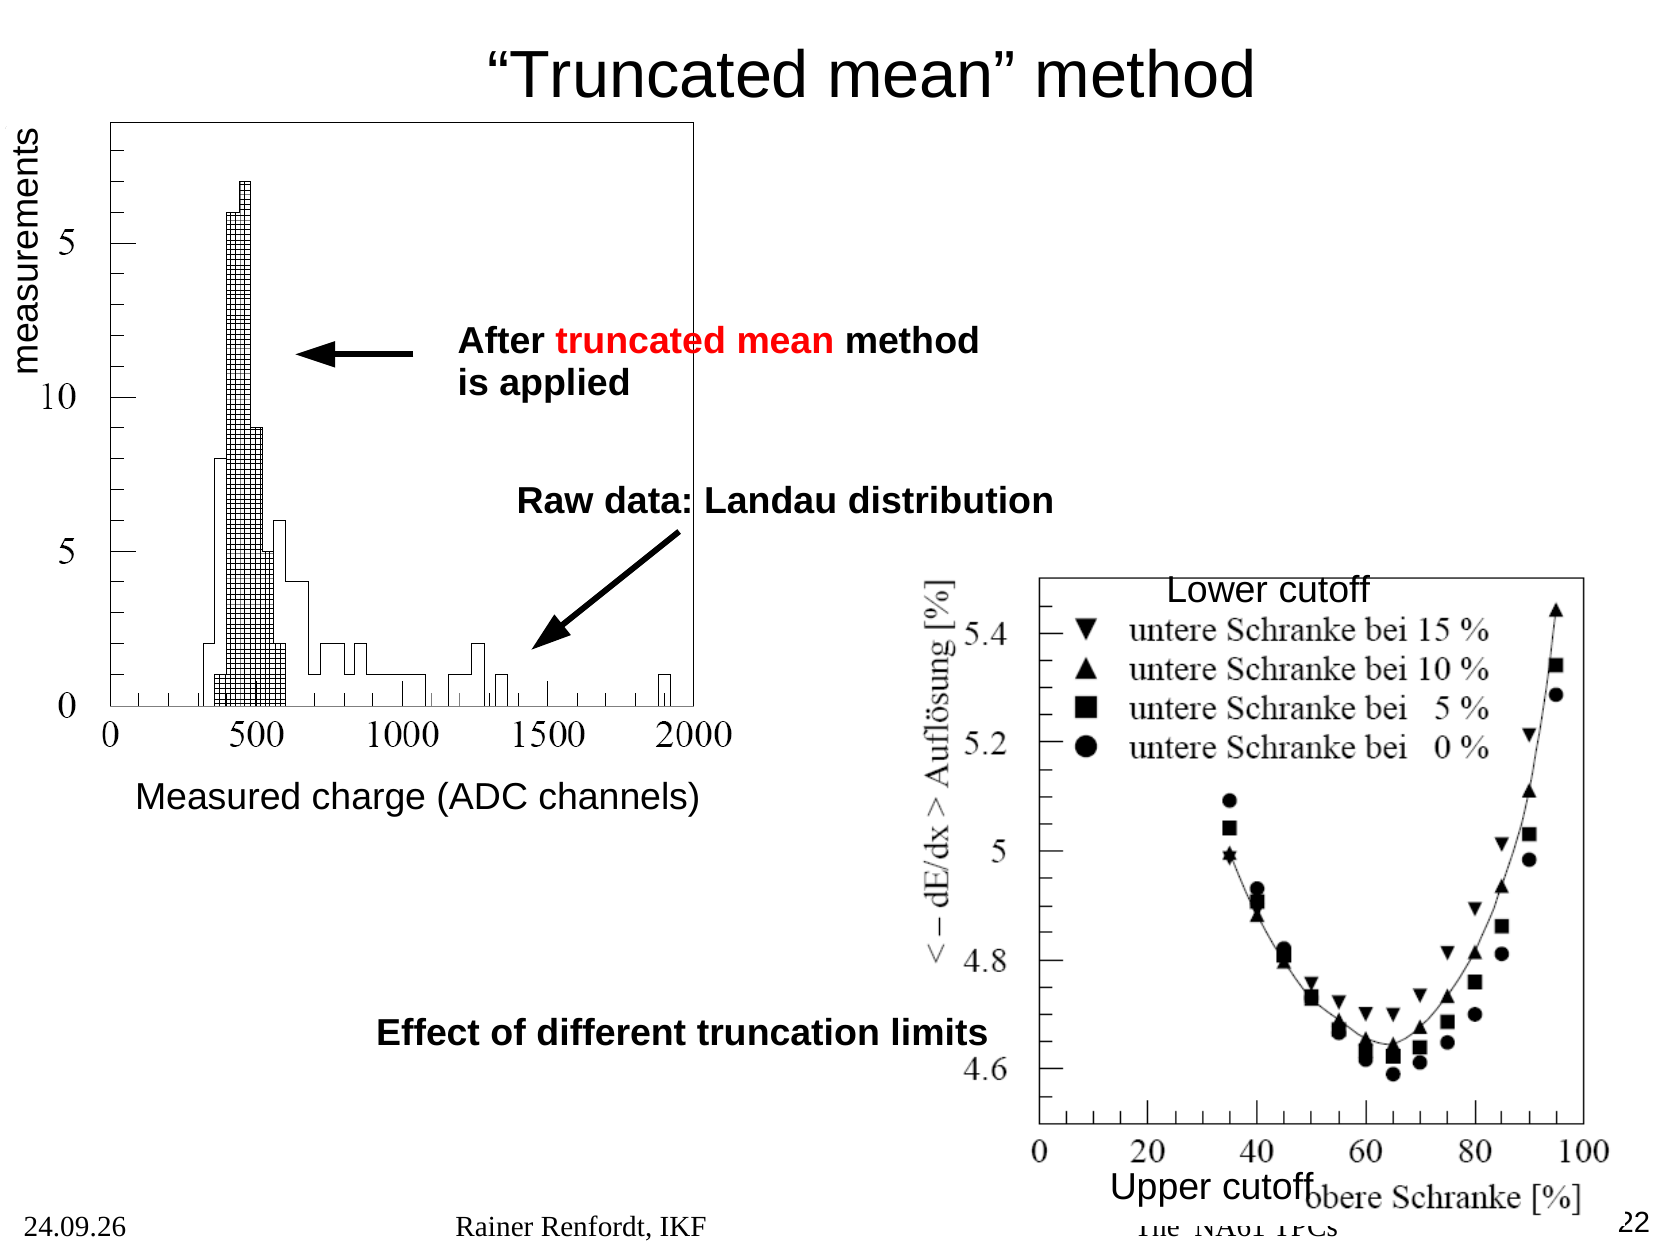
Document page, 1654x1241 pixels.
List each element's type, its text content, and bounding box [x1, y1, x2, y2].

text_box measurements [0, 112, 54, 390]
text_box Raw data: Landau distribution [501, 472, 1071, 531]
text_box Lower cutoff [1151, 561, 1385, 648]
text_box Measured charge (ADC channels) [120, 767, 716, 825]
text_box “Truncated mean” method [472, 29, 1273, 120]
text_box After truncated mean method is applied [442, 312, 995, 414]
picture [912, 560, 1625, 1226]
text_box Upper cutoff [1095, 1158, 1329, 1216]
text_box Effect of different truncation limits [361, 1003, 1004, 1062]
picture [0, 118, 733, 809]
